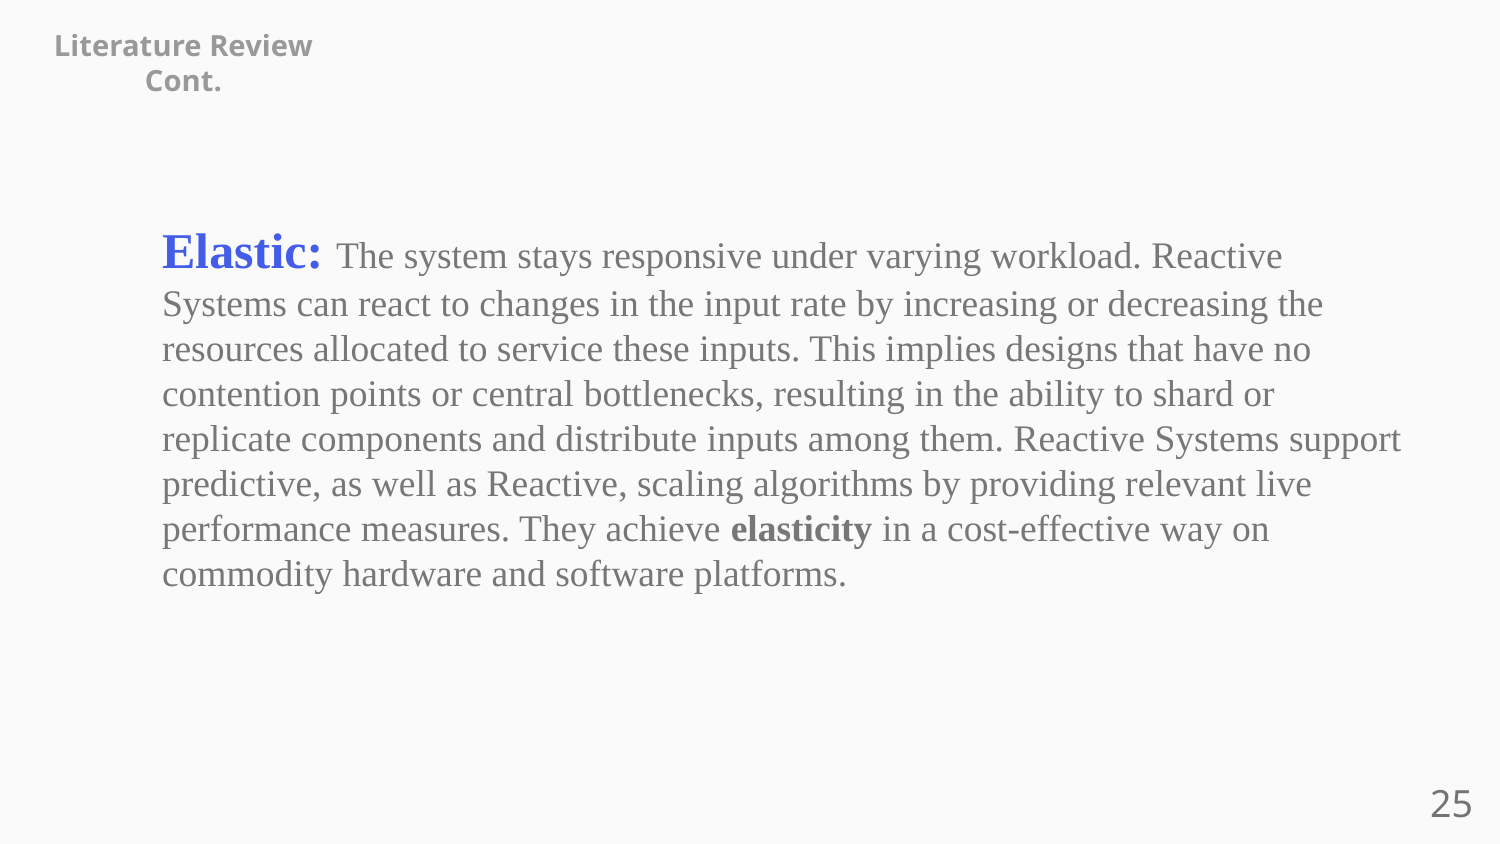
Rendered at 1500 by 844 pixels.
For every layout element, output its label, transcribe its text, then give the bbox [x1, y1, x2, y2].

text_box Literature Review Cont. [8, 12, 359, 93]
slide_number 25 [1398, 770, 1489, 835]
text_box Elastic: The system stays responsive under varying workload. Reactive Systems can react to changes in the input rate by increasing or decreasing the resources allocated to service these inputs. This implies designs that have no contention points or central bottlenecks, resulting in the ability to shard or replicate components and distribute inputs among them. Reactive Systems support predictive, as well as Reactive, scaling algorithms by providing relevant live performance measures. They achieve elasticity in a cost-effective way on commodity hardware and software platforms. [146, 64, 1419, 748]
